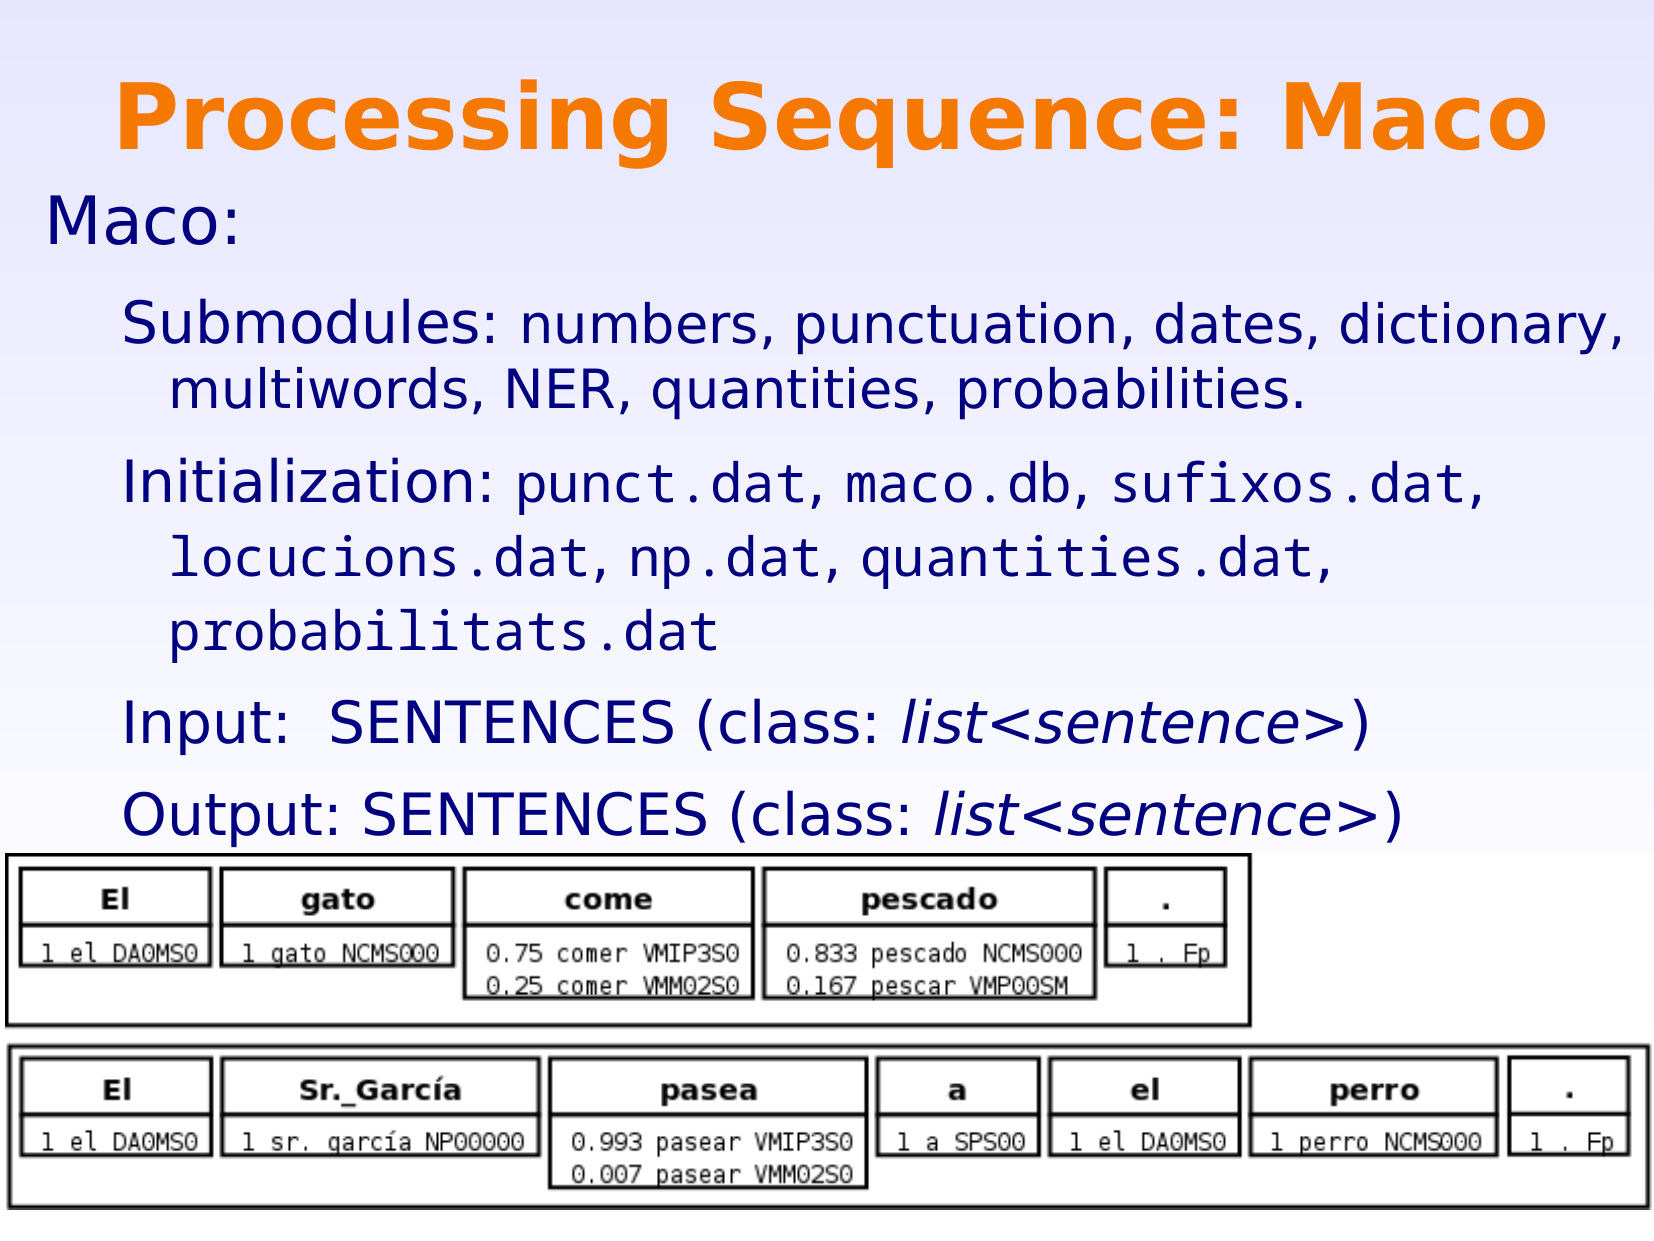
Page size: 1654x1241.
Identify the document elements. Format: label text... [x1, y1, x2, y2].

picture [5, 853, 1654, 1211]
title Processing Sequence: Maco [87, 21, 1576, 182]
list Maco: Submodules: numbers, punctuation, dates, dictionary, multiwords, NER, quantities, probabilities. Initialization: punct.dat, maco.db, sufixos.dat, locucions.dat, np.dat, quantities.dat, probabilitats.dat Input: SENTENCES (class: list<sentence>) Output: SENTENCES (class: list<sentence>) [26, 182, 1630, 853]
